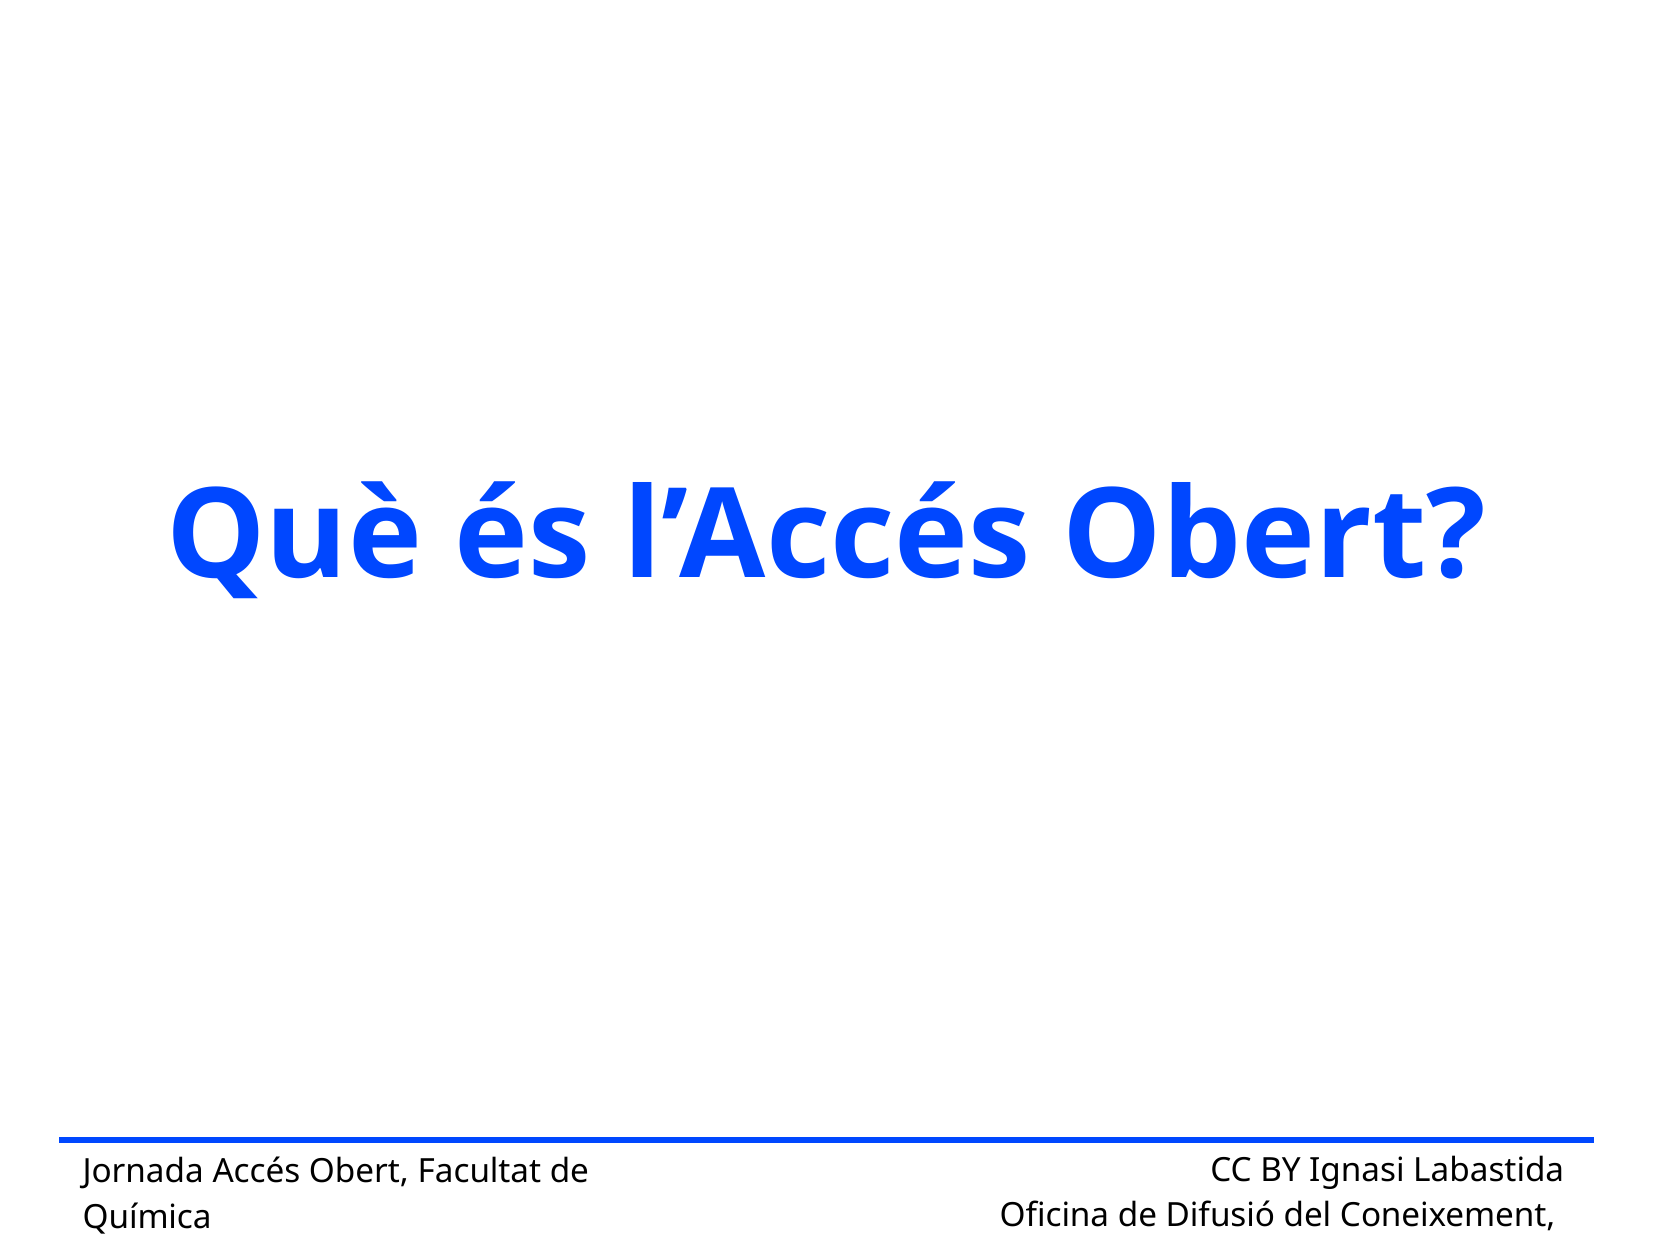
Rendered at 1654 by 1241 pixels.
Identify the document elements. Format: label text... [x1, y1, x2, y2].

subtitle Què és l’Accés Obert? [82, 49, 1571, 1010]
